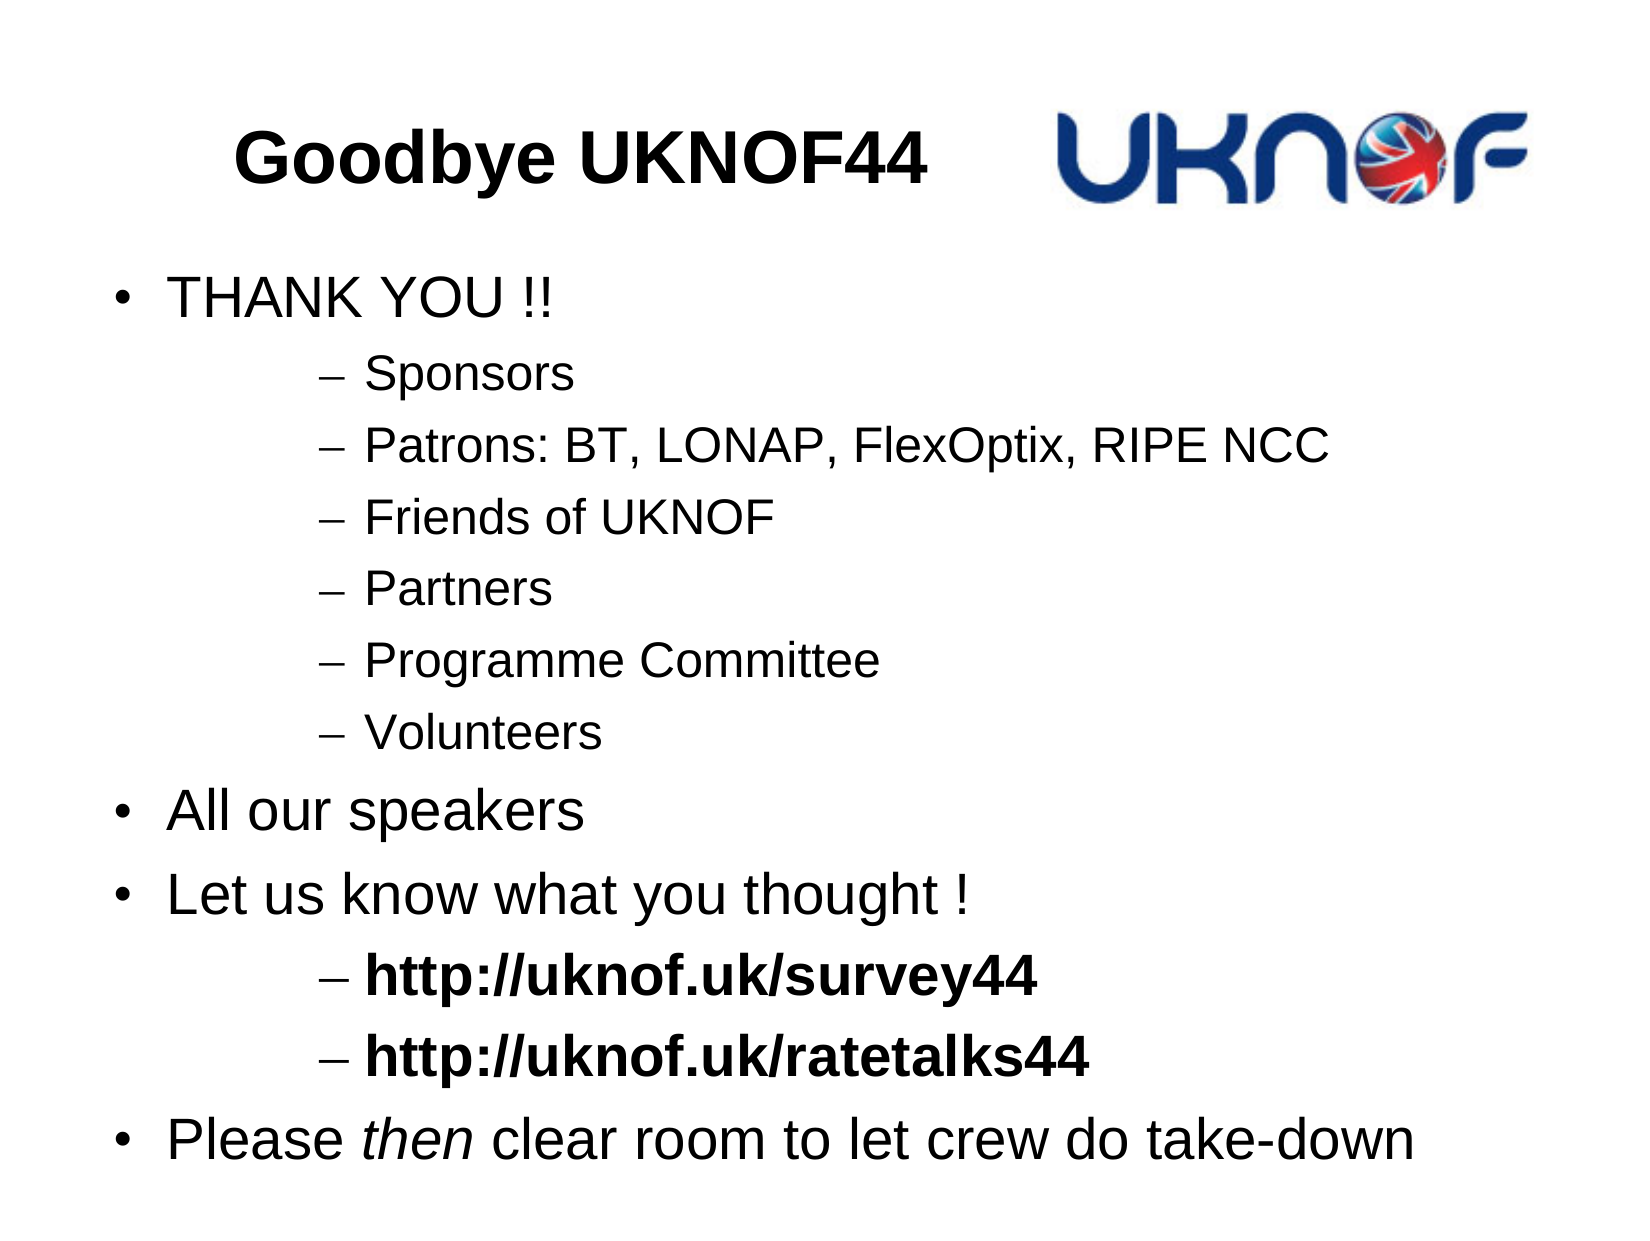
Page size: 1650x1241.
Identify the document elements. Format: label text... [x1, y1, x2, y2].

list THANK YOU !! Sponsors Patrons: BT, LONAP, FlexOptix, RIPE NCC Friends of UKNOF Partners Programme Committee Volunteers All our speakers Let us know what you thought ! http://uknof.uk/survey44 http://uknof.uk/ratetalks44 Please then clear room to let crew do take-down [112, 264, 1576, 1184]
picture [1050, 93, 1536, 225]
title Goodbye UKNOF44 [123, 37, 1013, 264]
